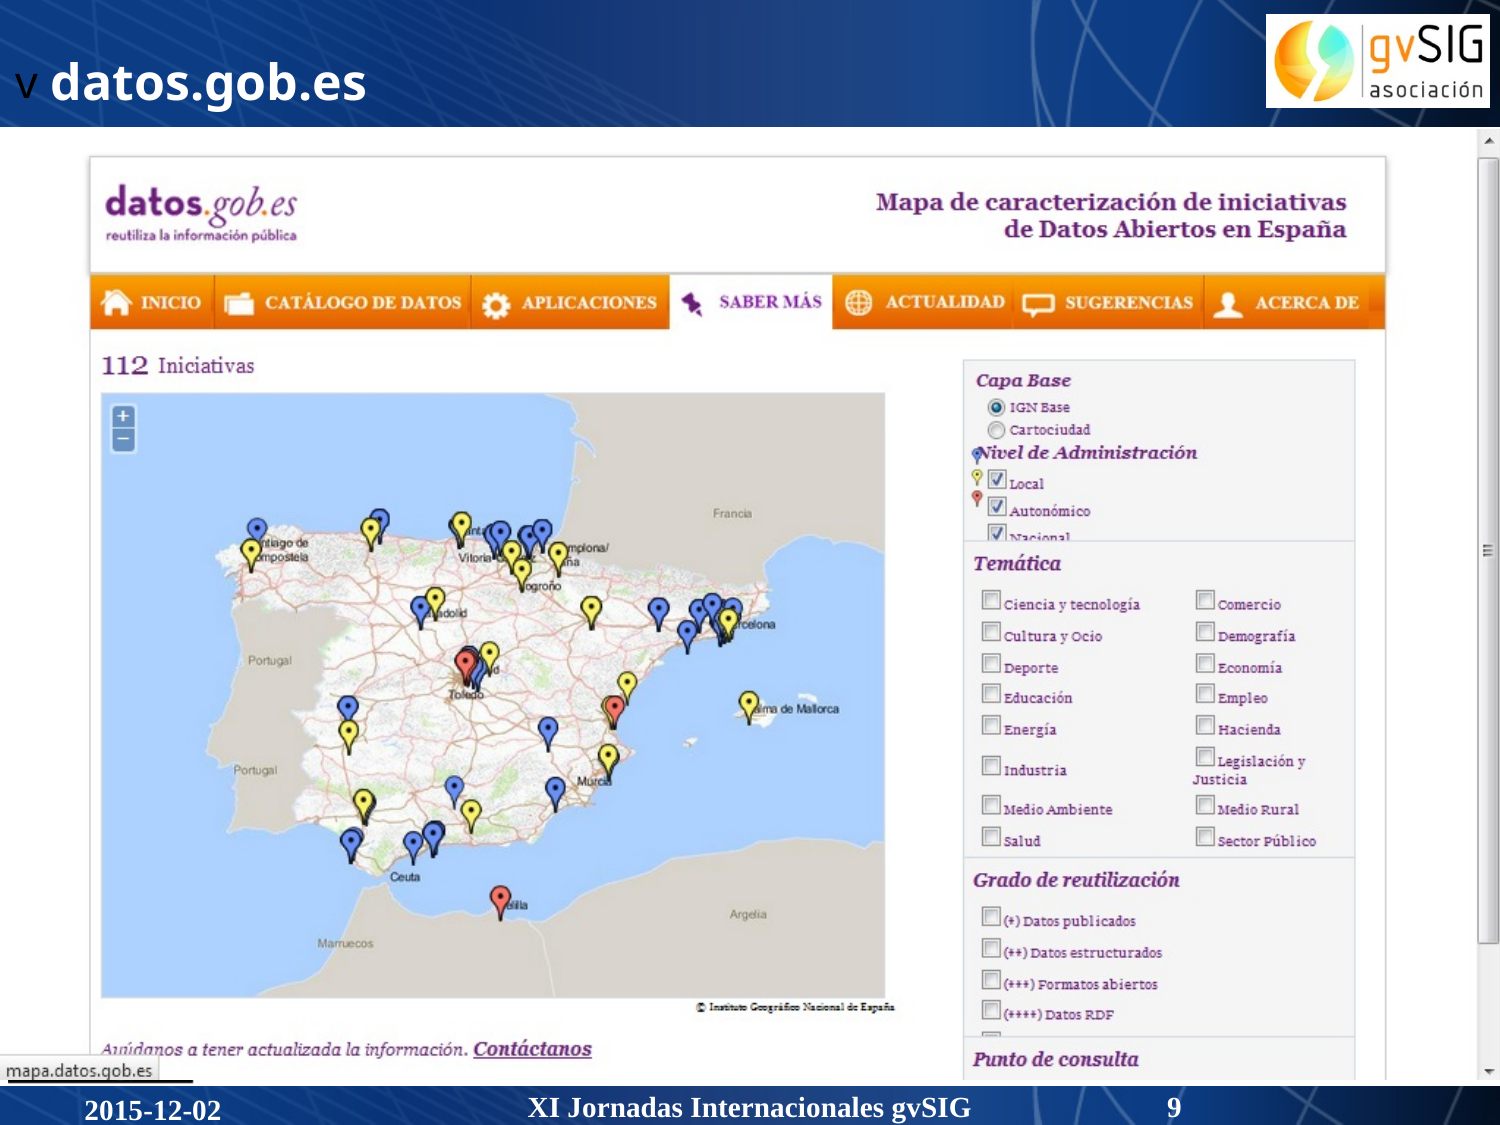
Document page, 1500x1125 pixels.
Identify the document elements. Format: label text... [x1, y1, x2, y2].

picture [0, 129, 1500, 1080]
picture [0, 0, 1500, 127]
title datos.gob.es [0, 43, 1276, 107]
picture [0, 1086, 1500, 1125]
